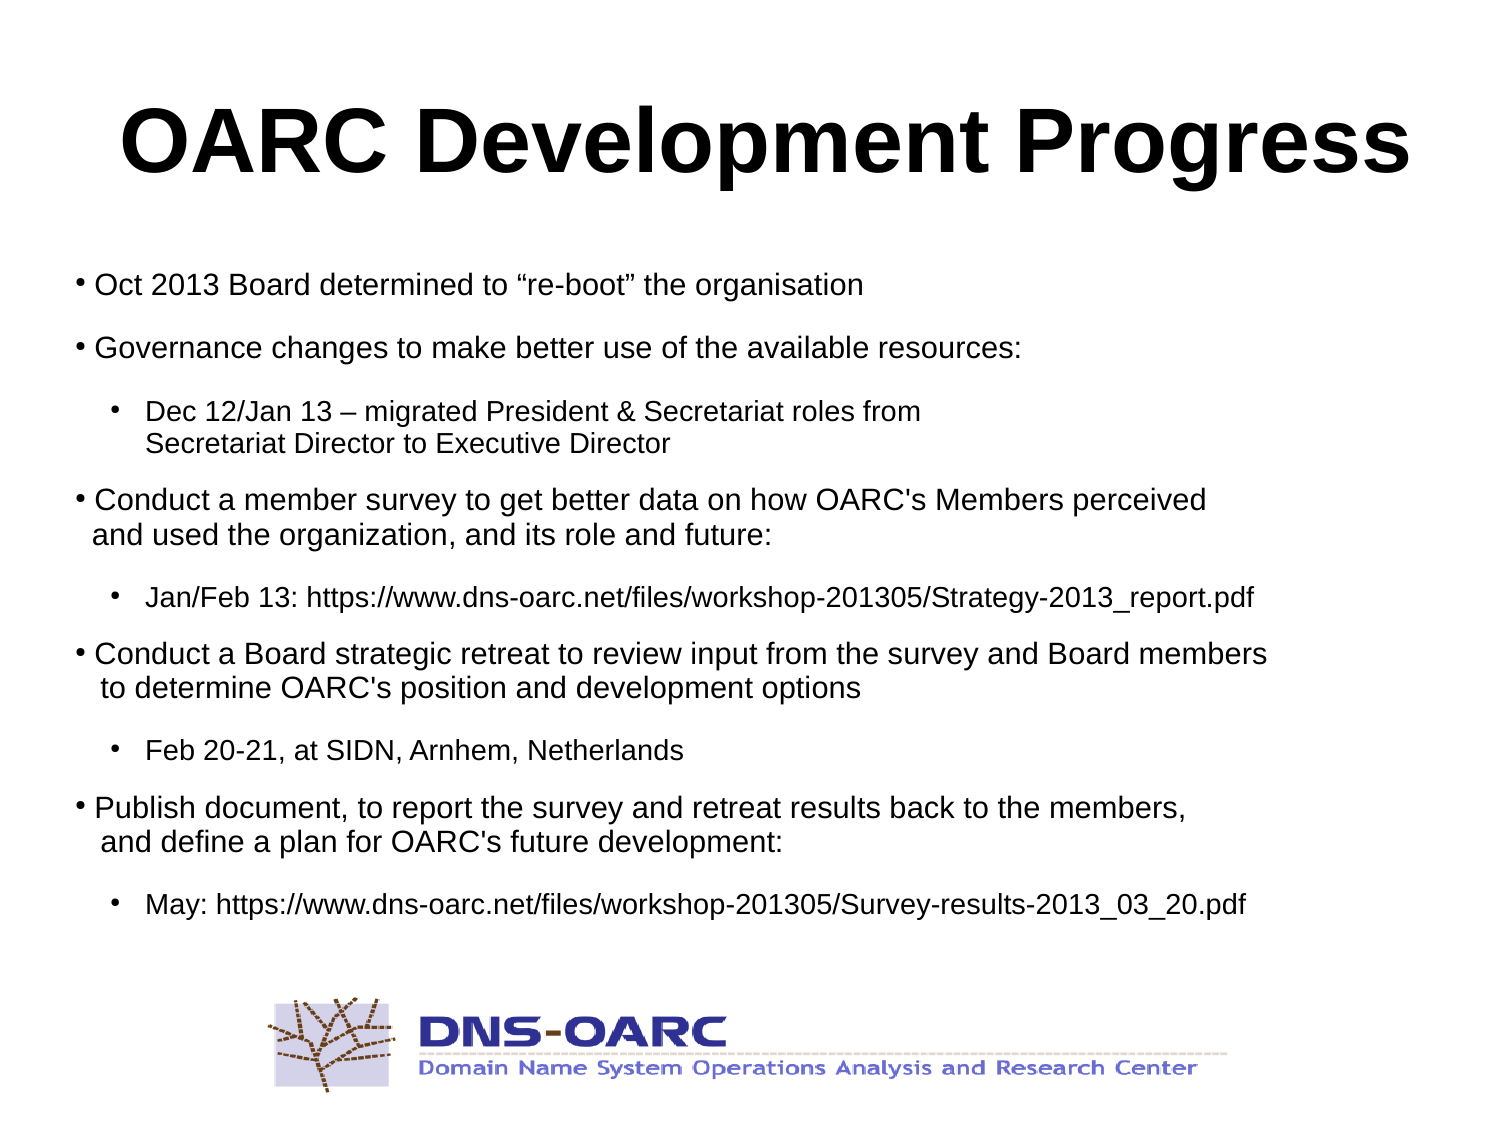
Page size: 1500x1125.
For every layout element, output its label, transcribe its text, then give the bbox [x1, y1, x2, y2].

title OARC Development Progress [75, 44, 1426, 233]
list Oct 2013 Board determined to “re-boot” the organisation Governance changes to make better use of the available resources: Dec 12/Jan 13 – migrated President & Secretariat roles from Secretariat Director to Executive Director Conduct a member survey to get better data on how OARC's Members perceived and used the organization, and its role and future: Jan/Feb 13: https://www.dns-oarc.net/files/workshop-201305/Strategy-2013_report.pdf Conduct a Board strategic retreat to review input from the survey and Board members to determine OARC's position and development options Feb 20-21, at SIDN, Arnhem, Netherlands Publish document, to report the survey and retreat results back to the members, and define a plan for OARC's future development: May: https://www.dns-oarc.net/files/workshop-201305/Survey-results-2013_03_20.pdf [75, 263, 1426, 928]
picture [214, 991, 1259, 1099]
